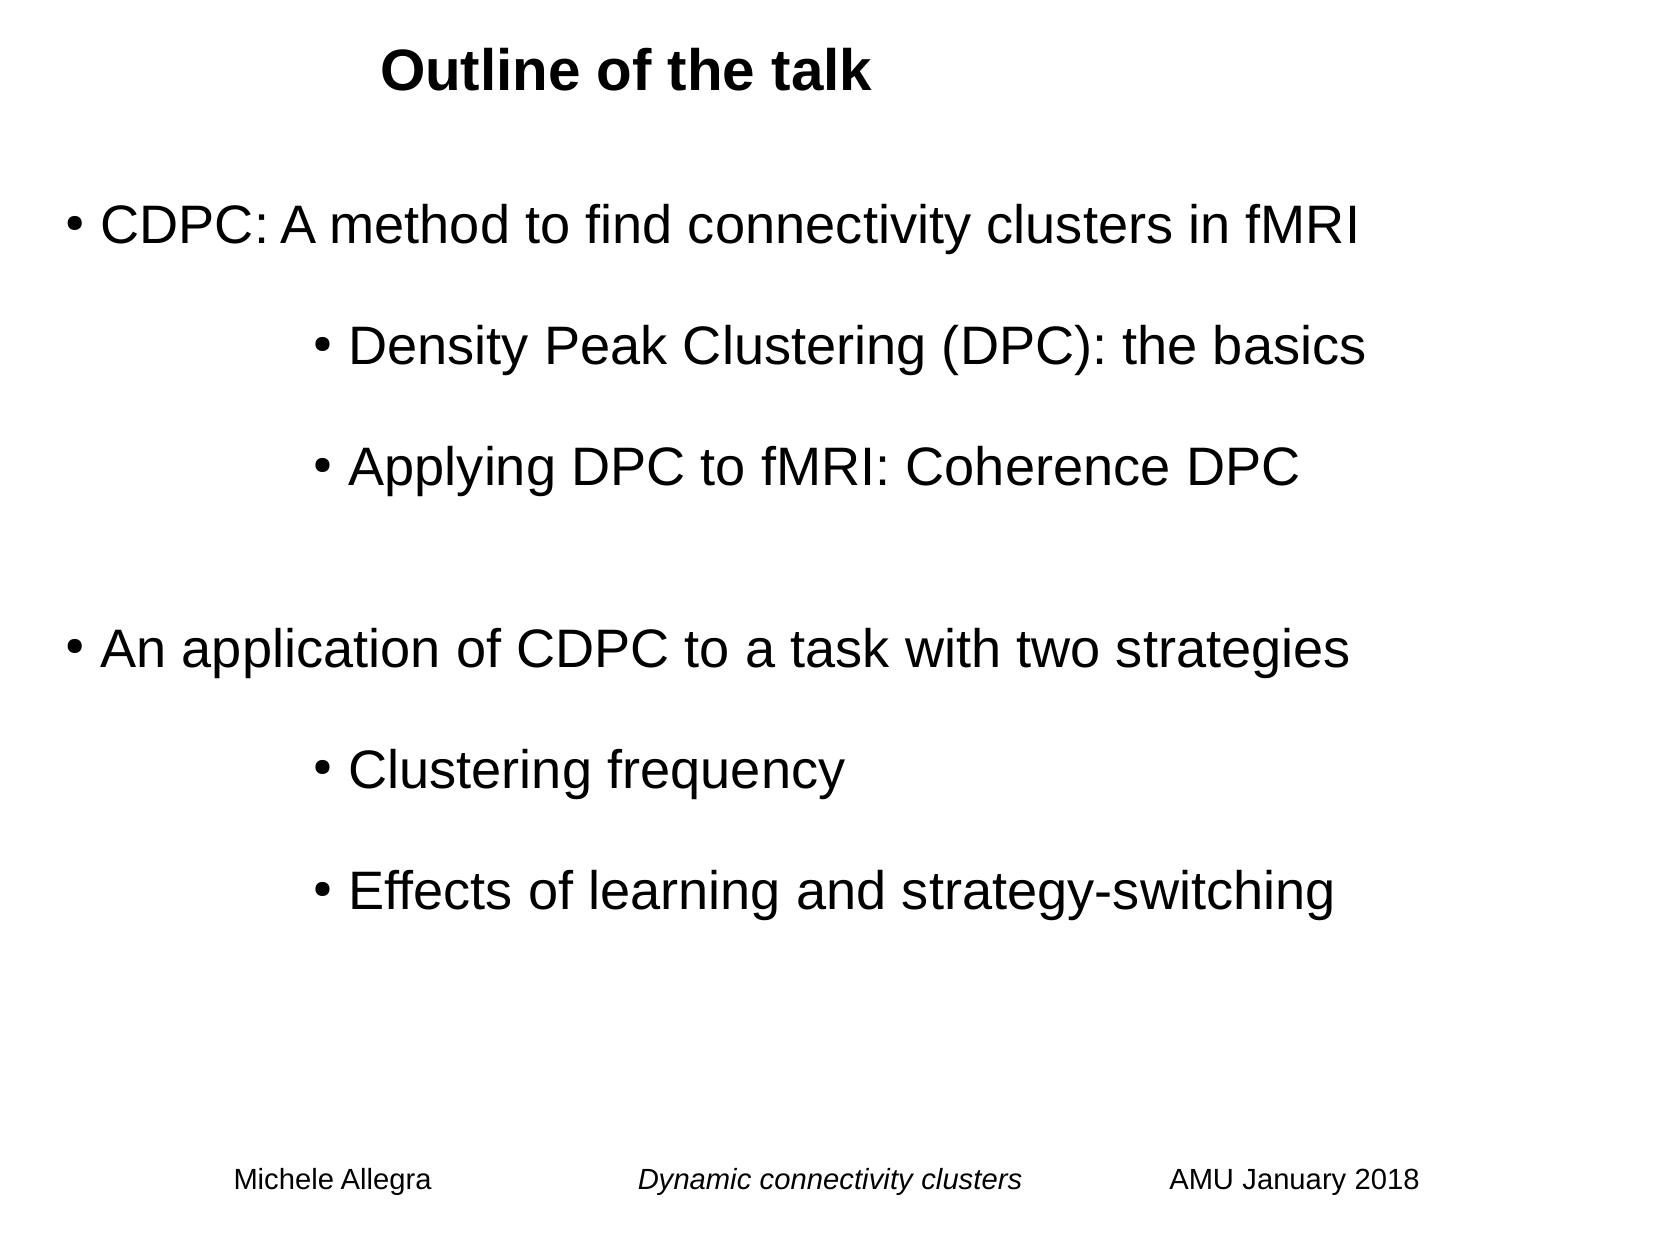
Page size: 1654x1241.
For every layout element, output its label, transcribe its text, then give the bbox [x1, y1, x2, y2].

subtitle CDPC: A method to find connectivity clusters in fMRI Density Peak Clustering (DPC): the basics Applying DPC to fMRI: Coherence DPC An application of CDPC to a task with two strategies Clustering frequency Effects of learning and strategy-switching [64, 163, 1554, 1133]
title Michele Allegra Dynamic connectivity clusters AMU January 2018 [82, 1141, 1571, 1217]
title Outline of the talk [82, 0, 1171, 174]
